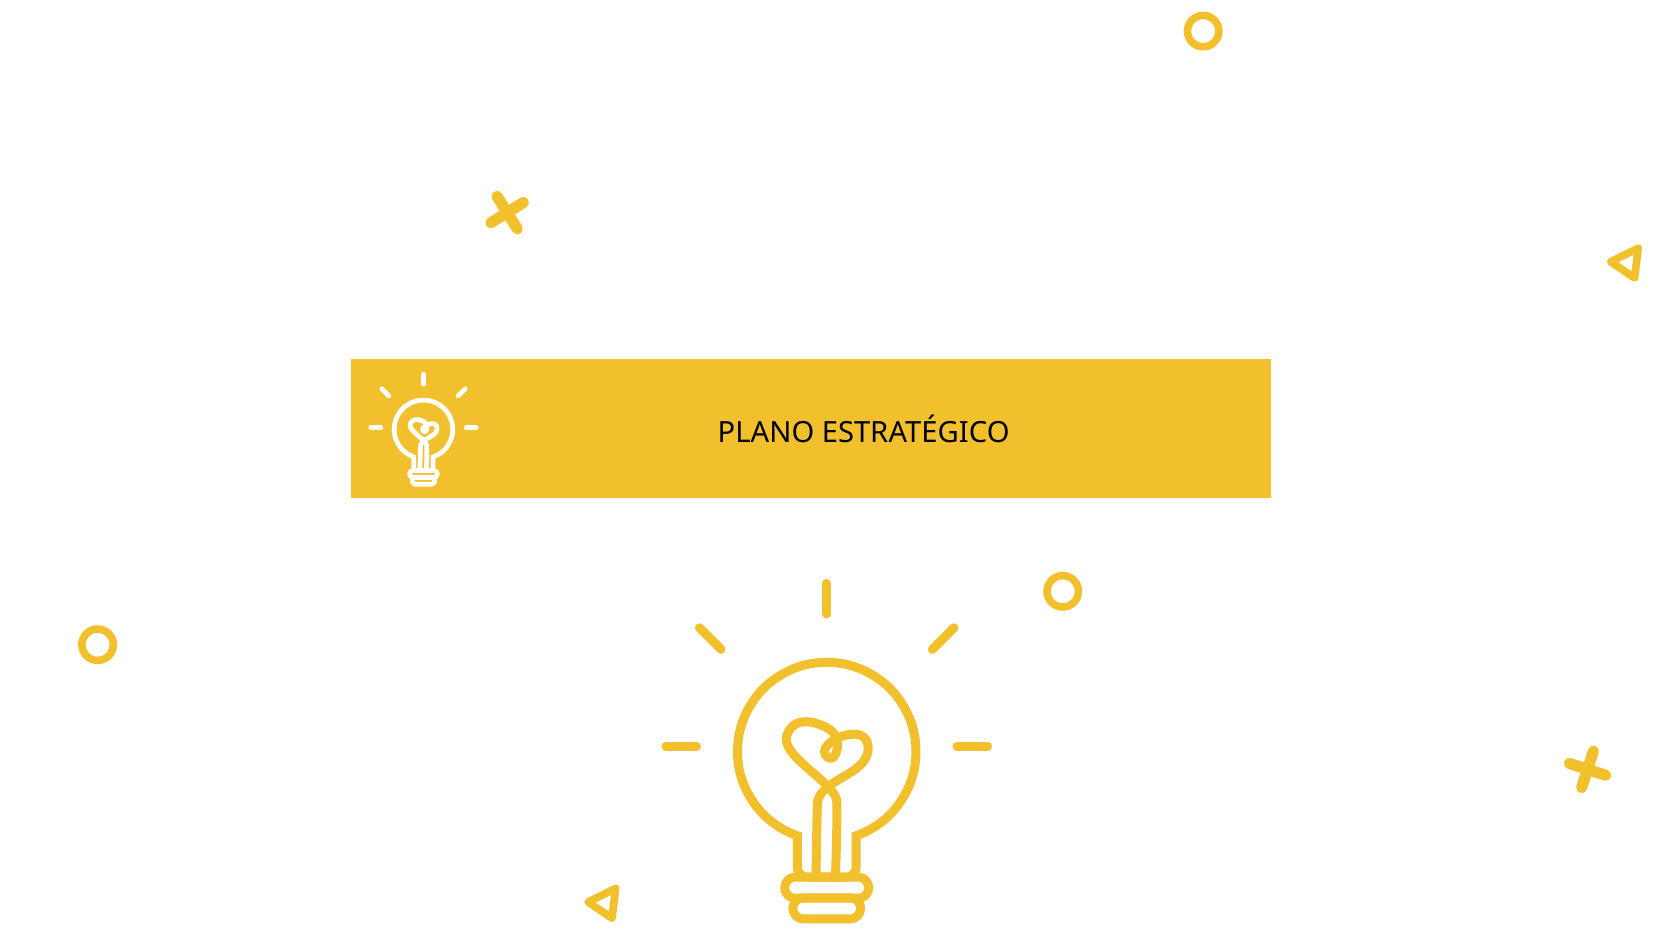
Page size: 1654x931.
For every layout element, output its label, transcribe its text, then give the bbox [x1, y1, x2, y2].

text_box PLANO ESTRATÉGICO [487, 339, 1241, 523]
